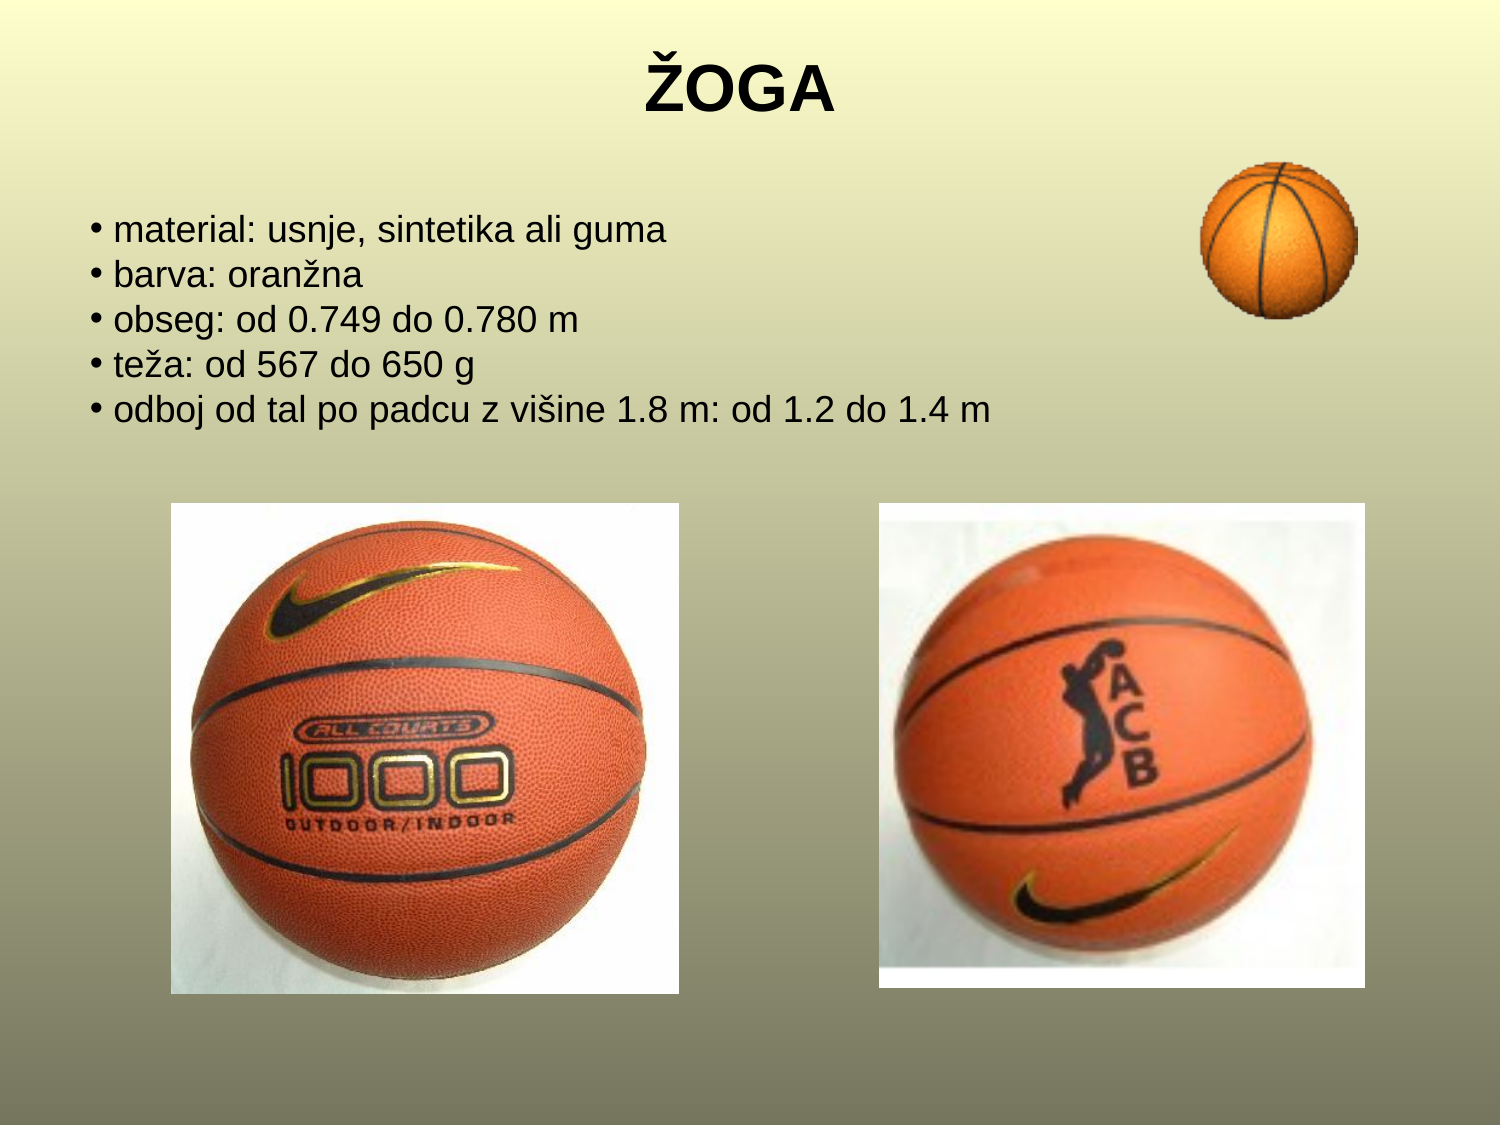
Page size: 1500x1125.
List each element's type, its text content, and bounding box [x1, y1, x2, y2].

picture [171, 503, 679, 994]
picture [879, 503, 1365, 988]
picture [1198, 160, 1358, 323]
text_box ŽOGA material: usnje, sintetika ali guma barva: oranžna obseg: od 0.749 do 0.780 m teža: od 567 do 650 g odboj od tal po padcu z višine 1.8 m: od 1.2 do 1.4 m [0, 37, 1500, 438]
